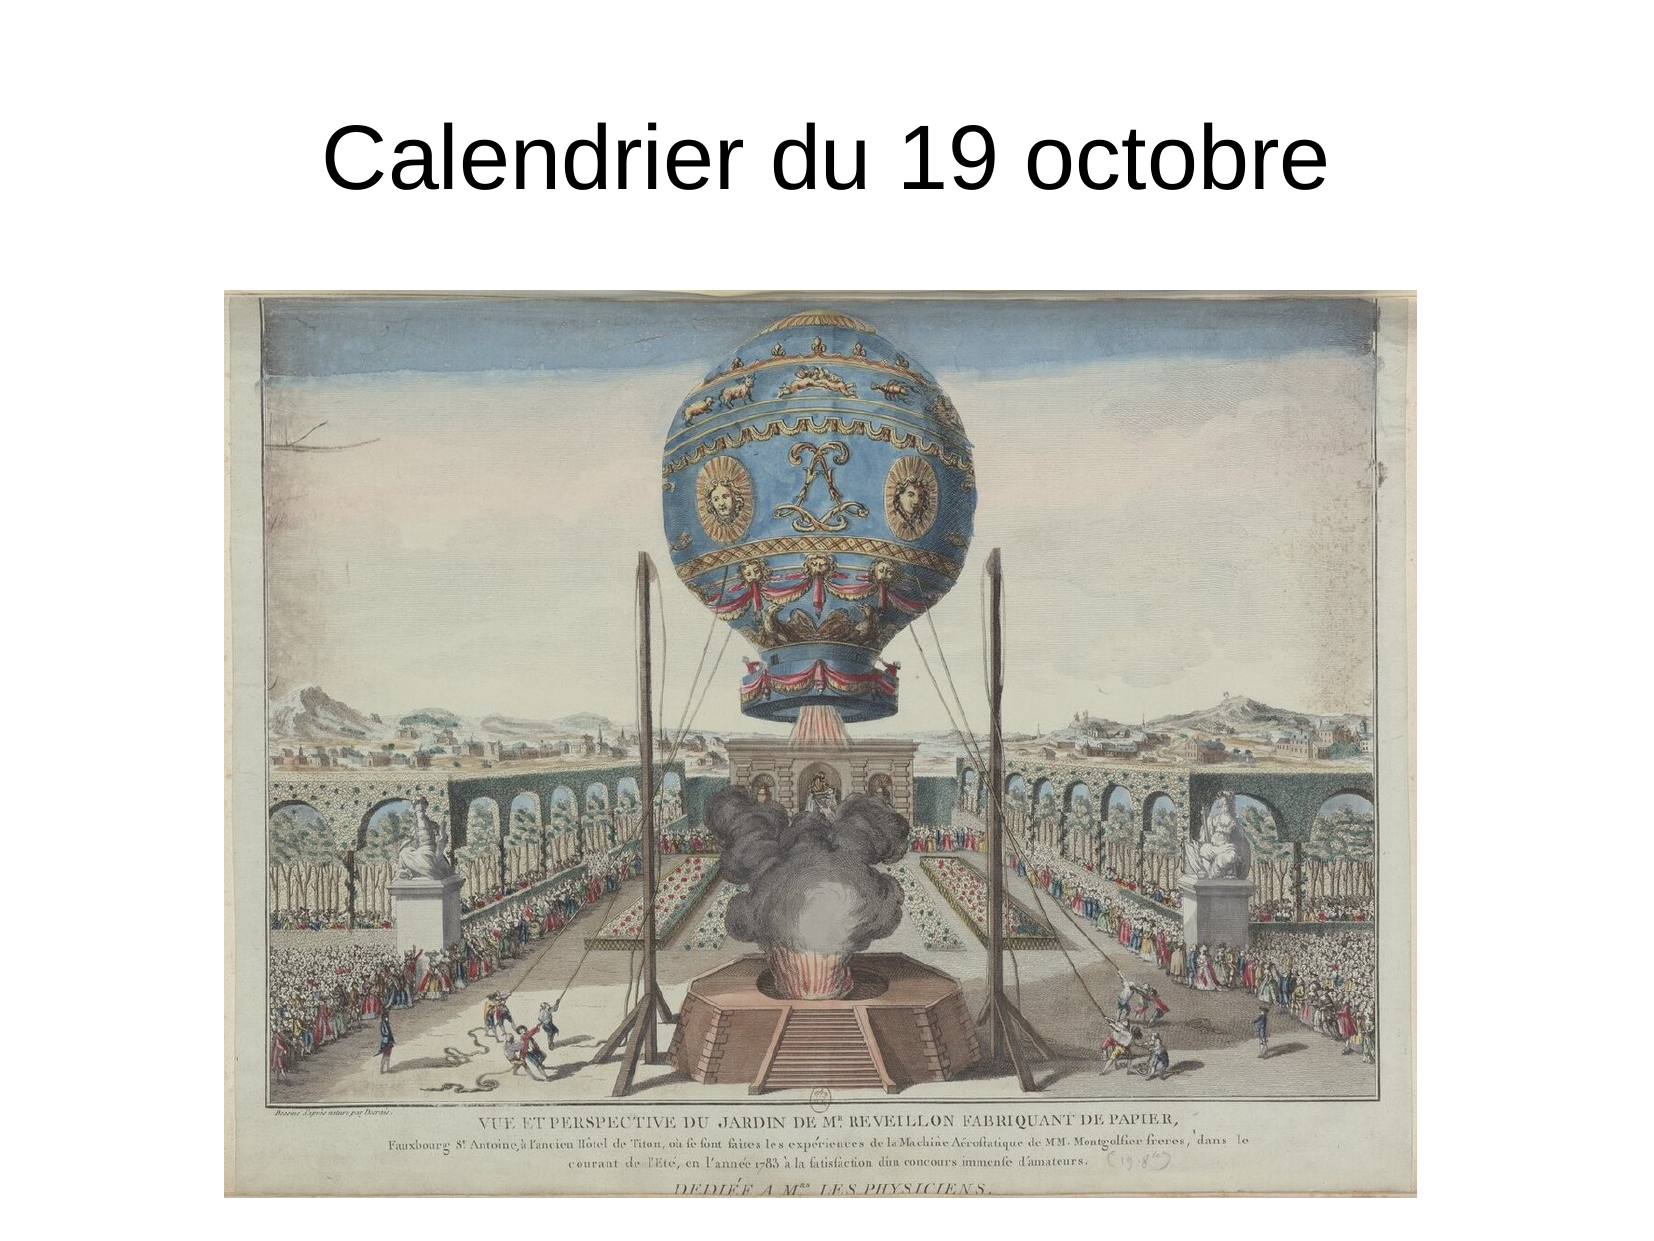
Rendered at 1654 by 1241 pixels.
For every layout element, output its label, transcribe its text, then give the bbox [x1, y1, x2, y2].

title Calendrier du 19 octobre [82, 49, 1571, 257]
picture [224, 290, 1417, 1198]
